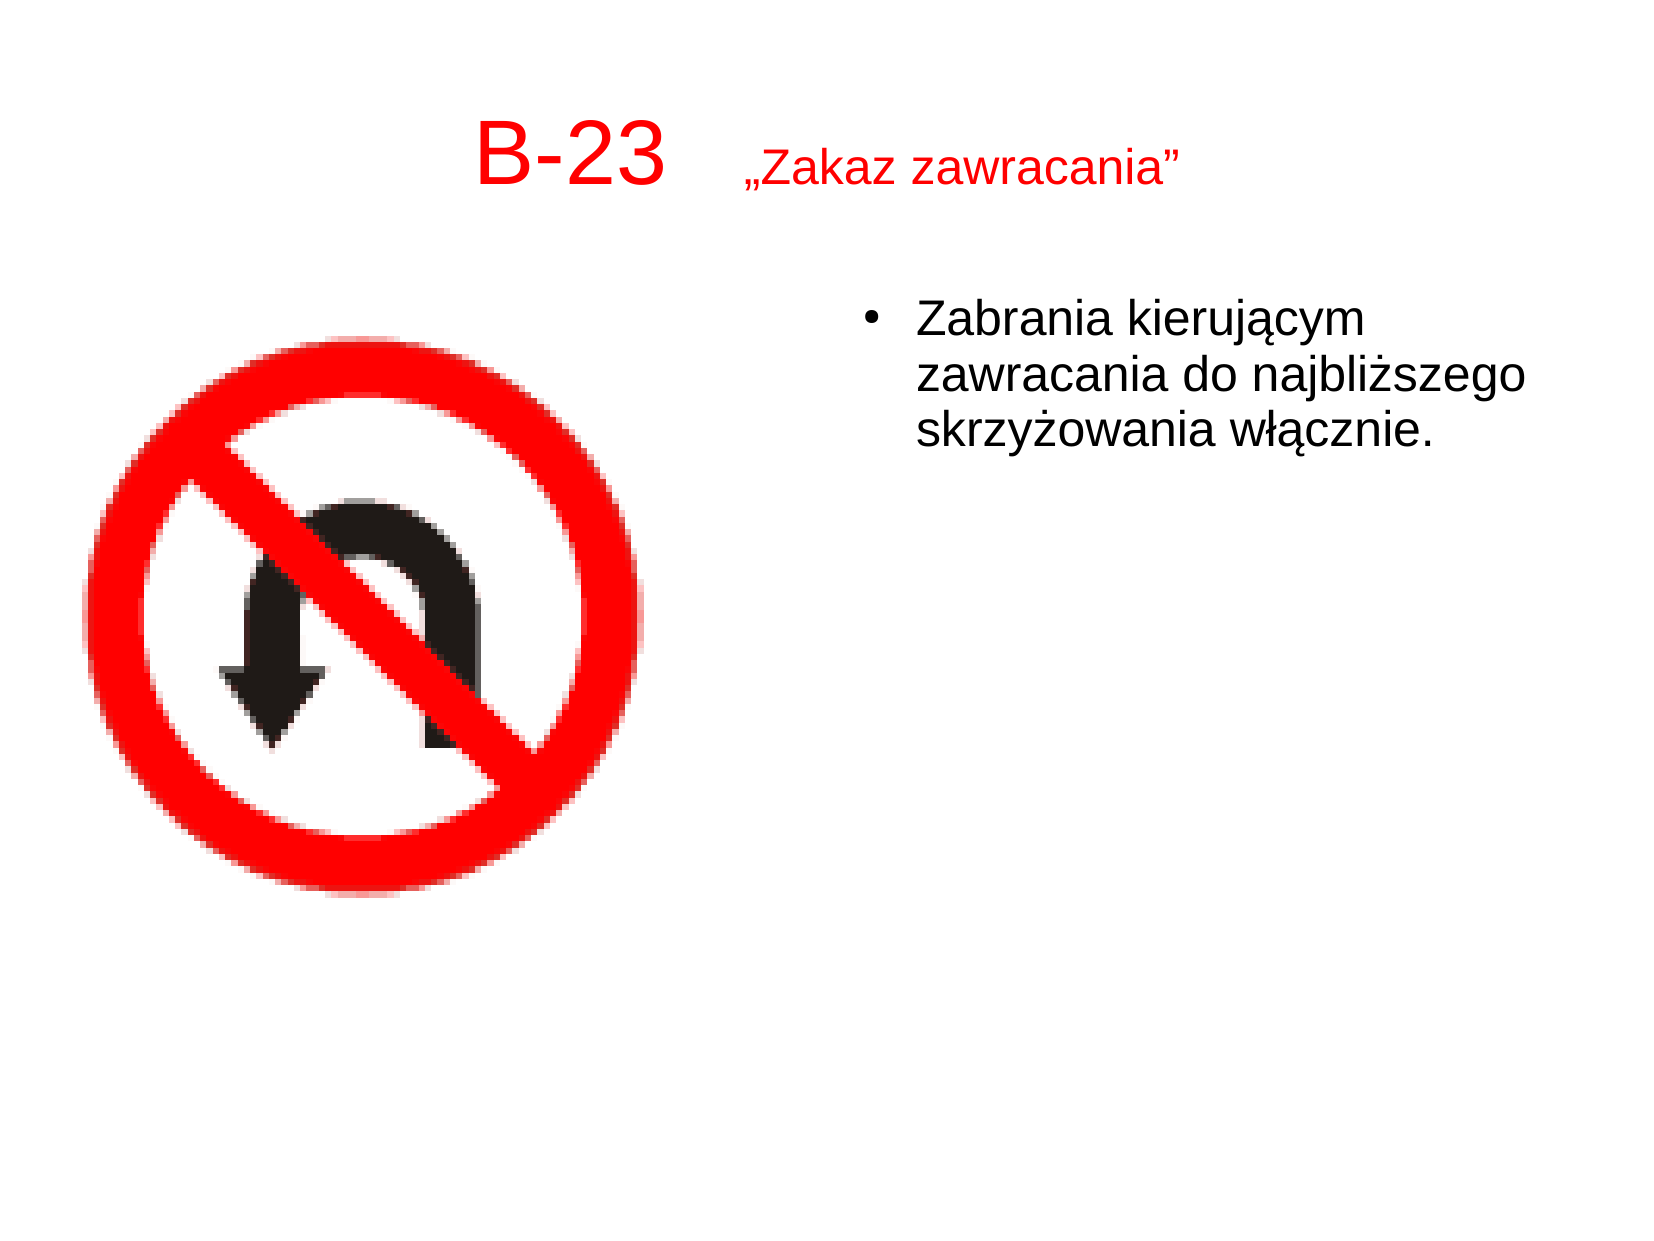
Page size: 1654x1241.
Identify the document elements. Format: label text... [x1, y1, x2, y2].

title B-23 „Zakaz zawracania” [82, 56, 1571, 250]
list Zabrania kierującym zawracania do najbliższego skrzyżowania włącznie. [845, 290, 1572, 1094]
picture [82, 336, 644, 898]
